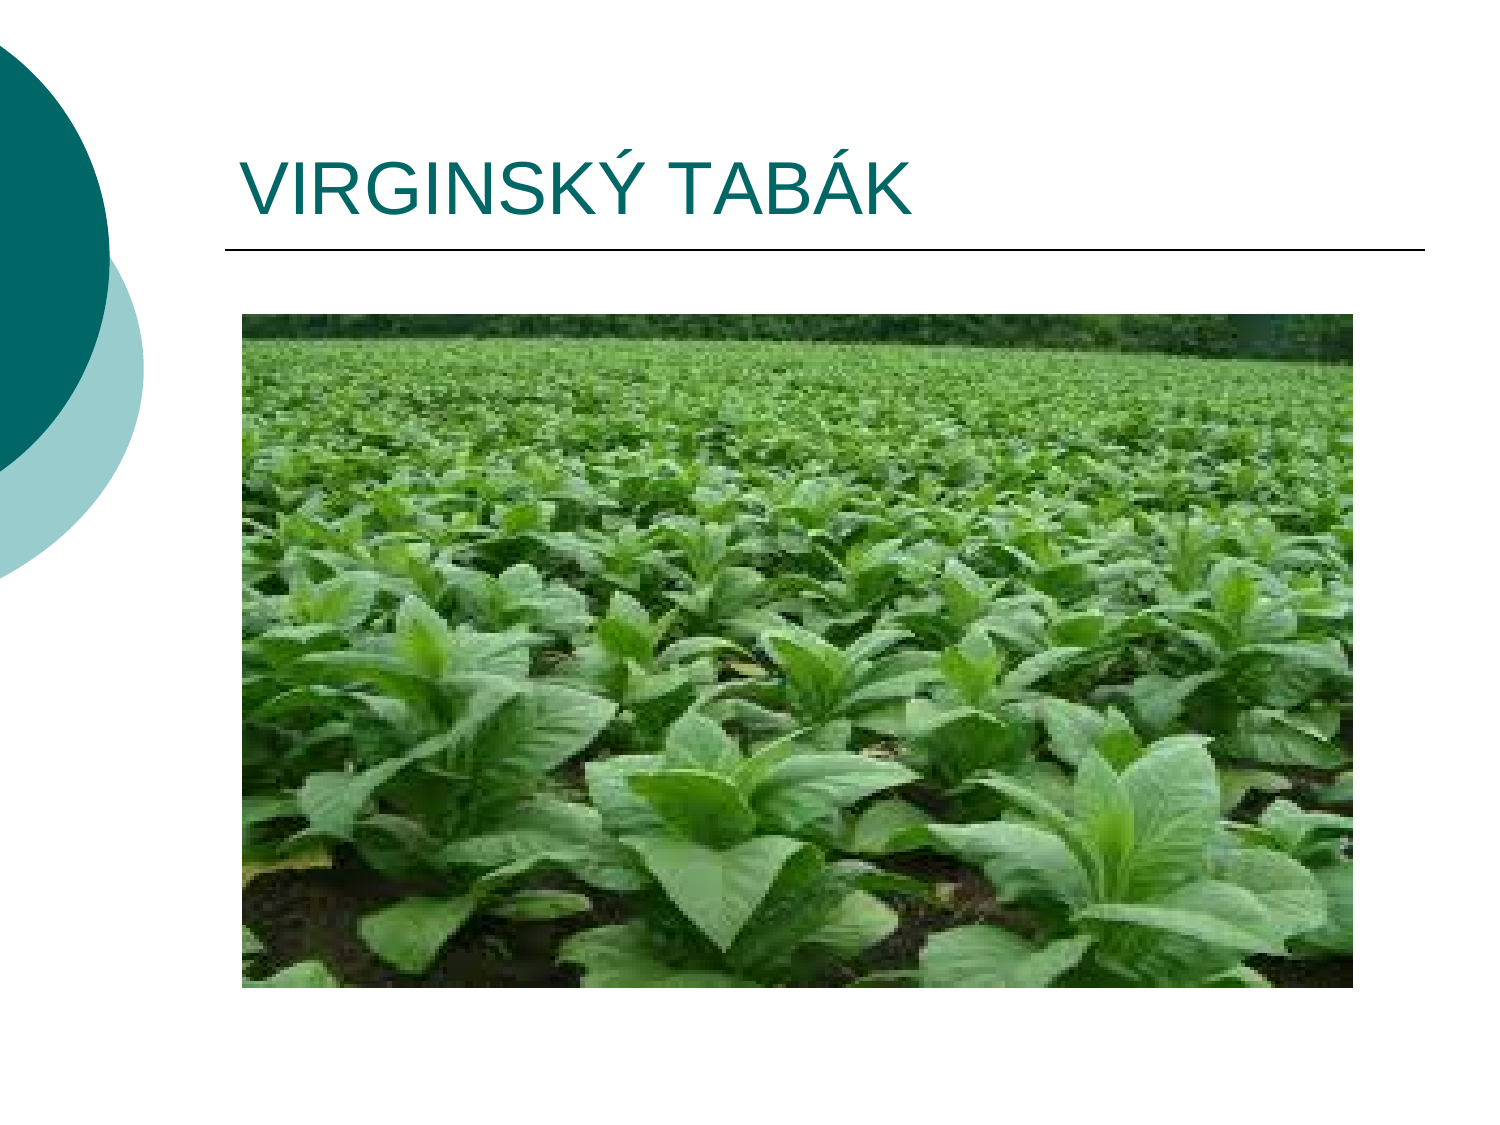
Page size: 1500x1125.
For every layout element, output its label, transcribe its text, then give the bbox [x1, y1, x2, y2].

title VIRGINSKÝ TABÁK [224, 49, 1425, 237]
picture [242, 314, 1353, 988]
